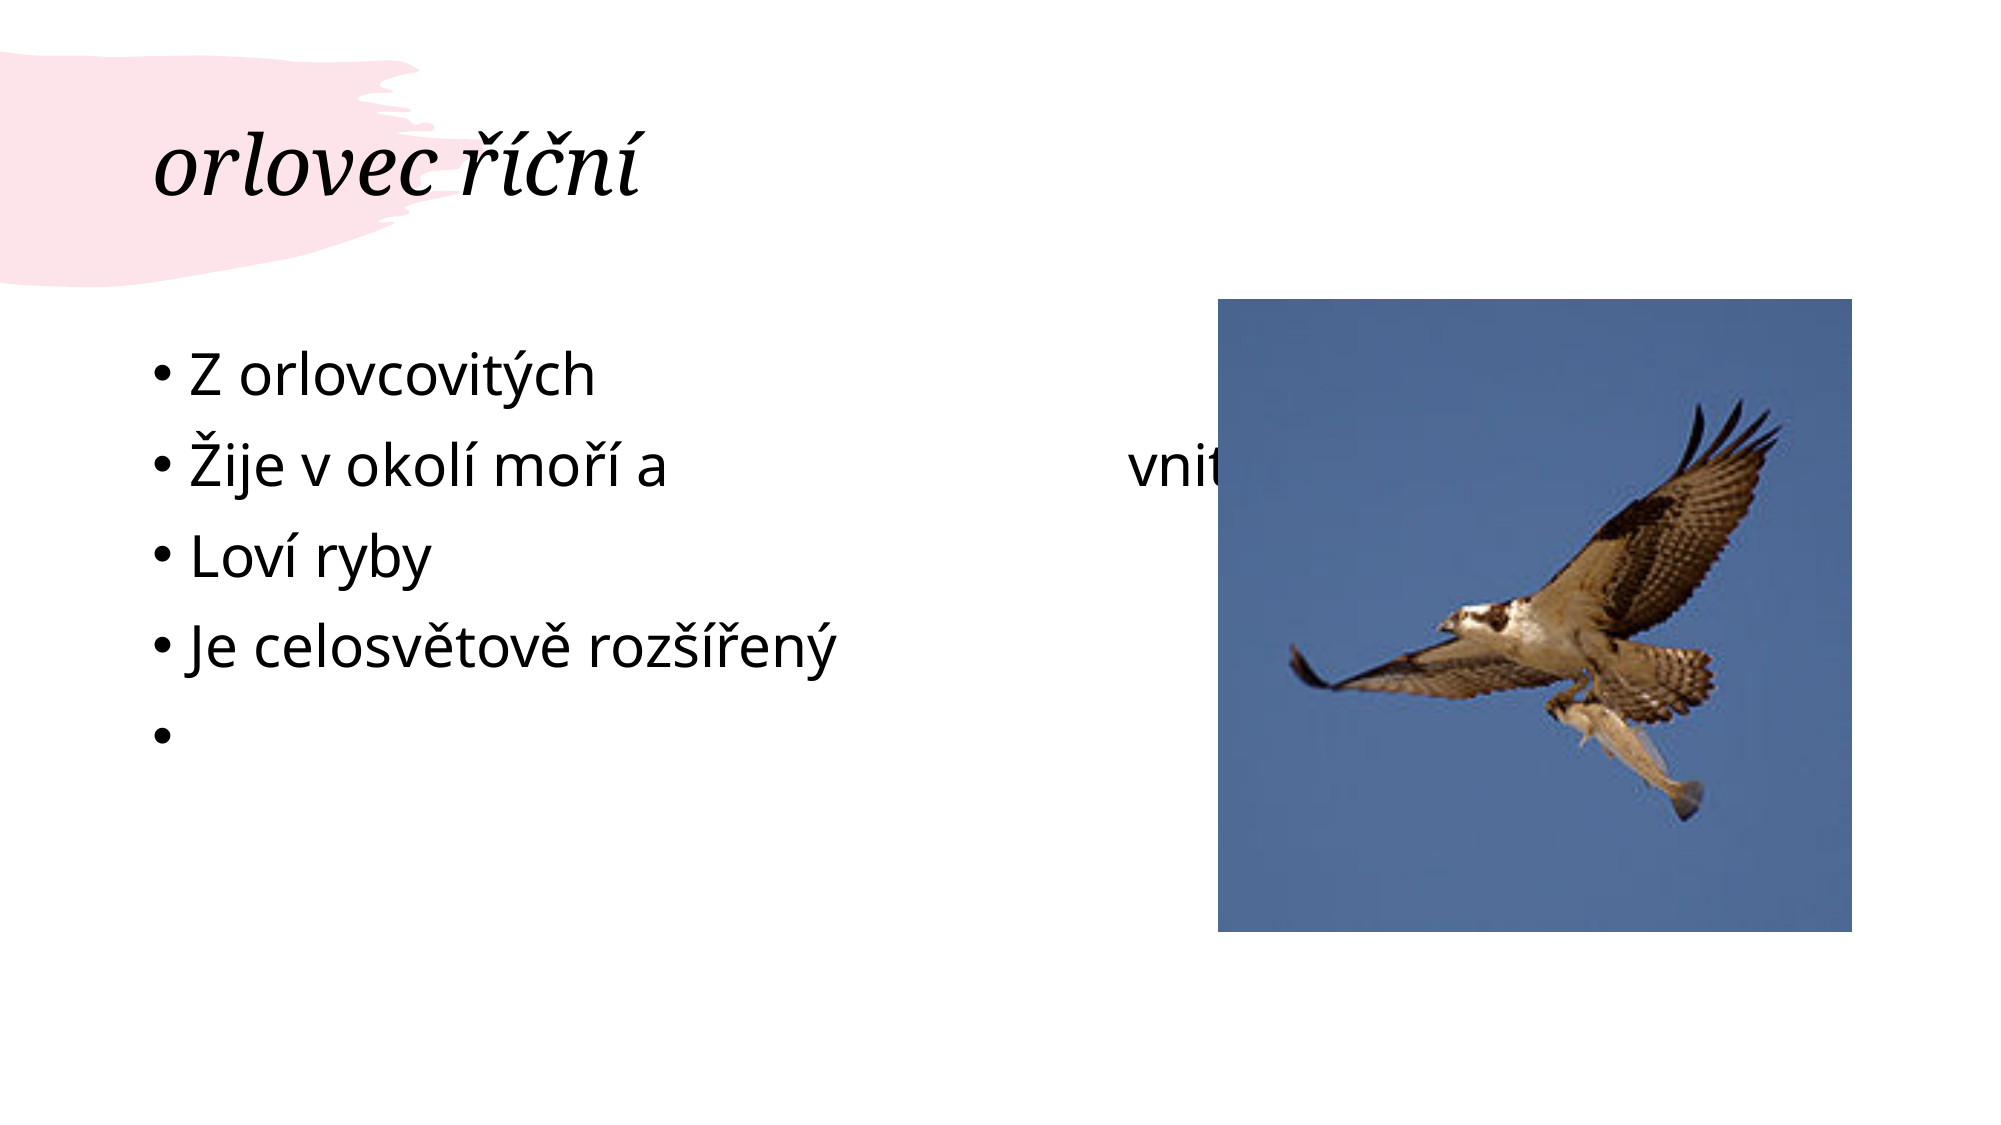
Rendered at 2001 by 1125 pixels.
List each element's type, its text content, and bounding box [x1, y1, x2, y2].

list Z orlovcovitých Žije v okolí moří a vnitrozemských vod Loví ryby Je celosvětově rozšířený [137, 329, 1863, 1013]
picture [1218, 299, 1852, 932]
title orlovec říční [137, 59, 1863, 278]
